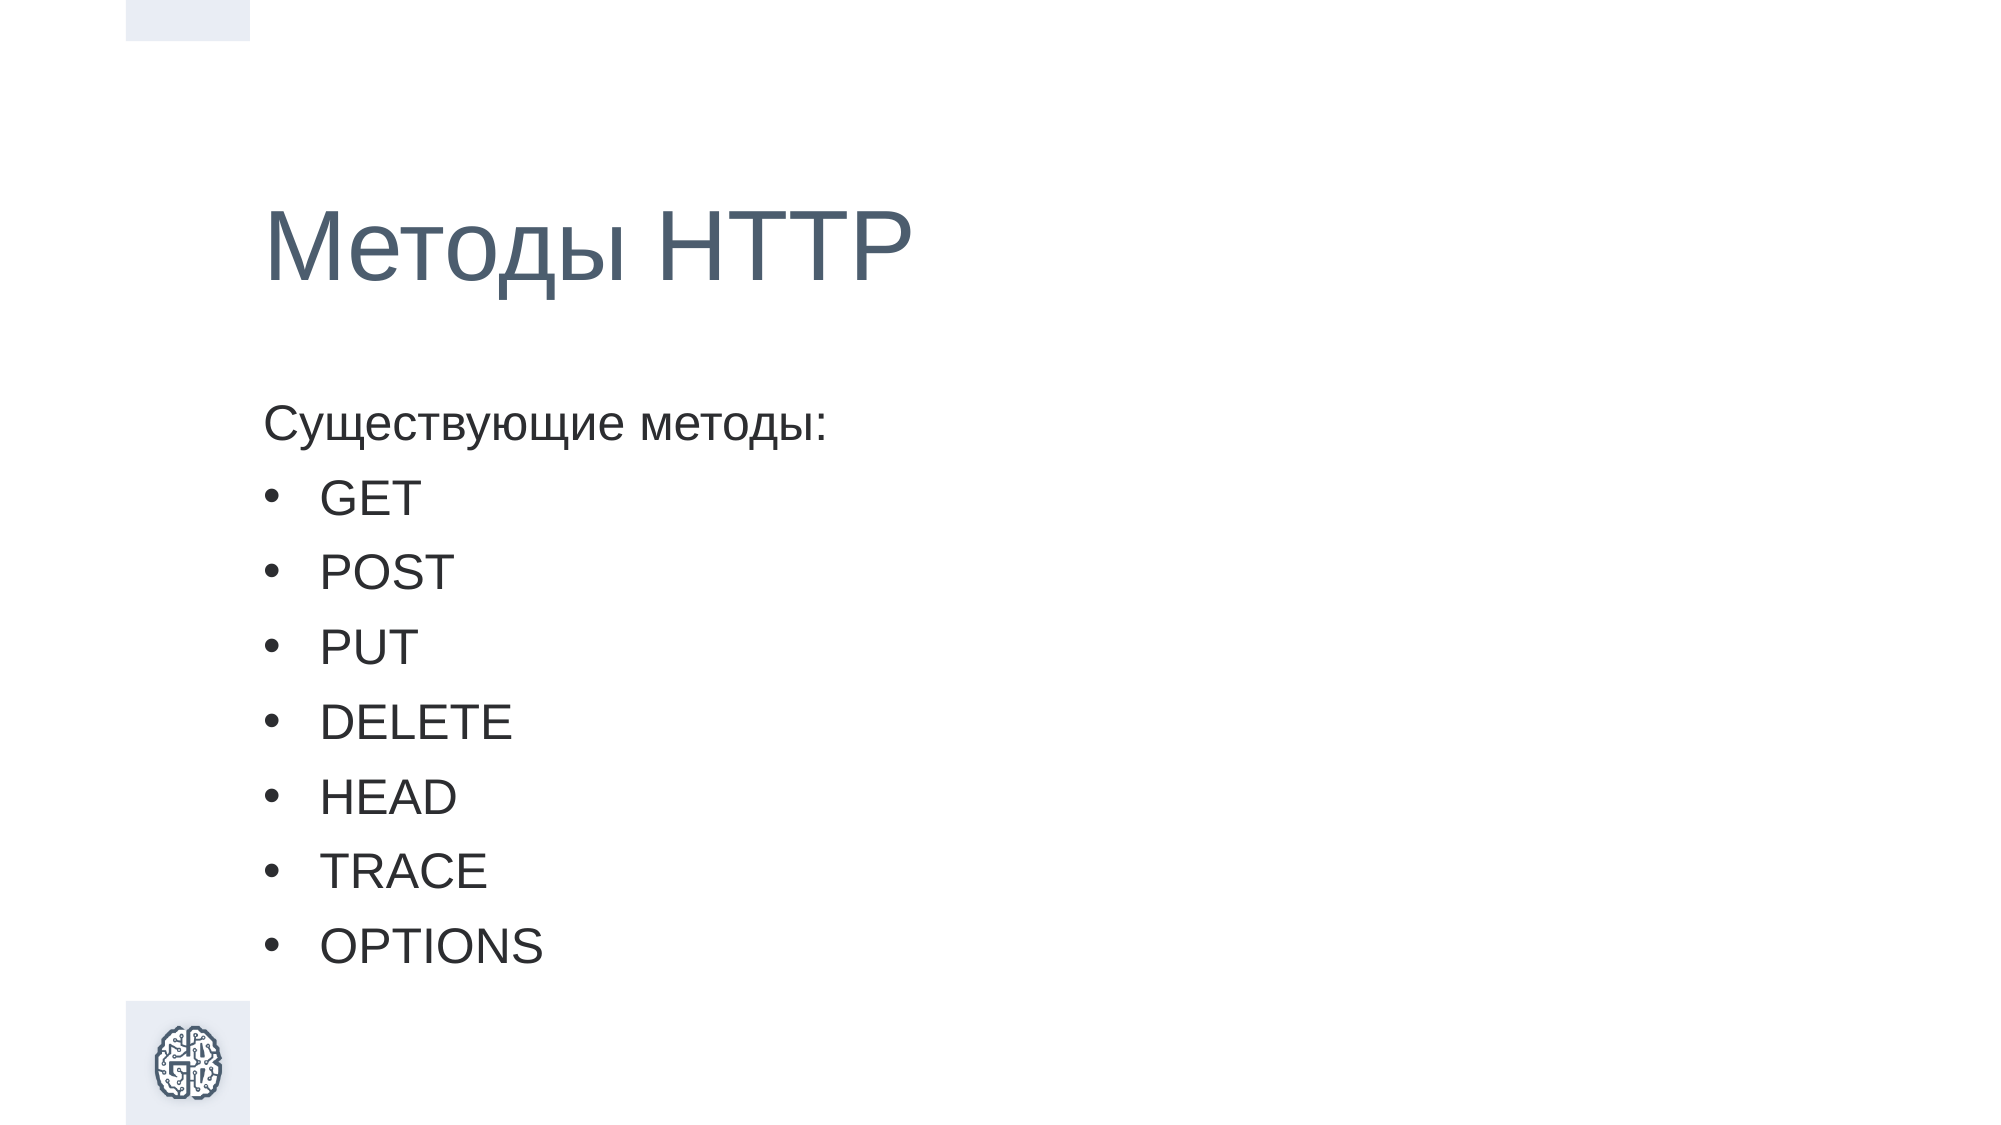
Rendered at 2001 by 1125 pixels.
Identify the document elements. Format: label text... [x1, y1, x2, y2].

title Методы HTTP [248, 124, 1752, 372]
list Существующие методы: GET POST PUT DELETE HEAD TRACE OPTIONS [248, 431, 1752, 941]
picture [144, 1016, 232, 1110]
